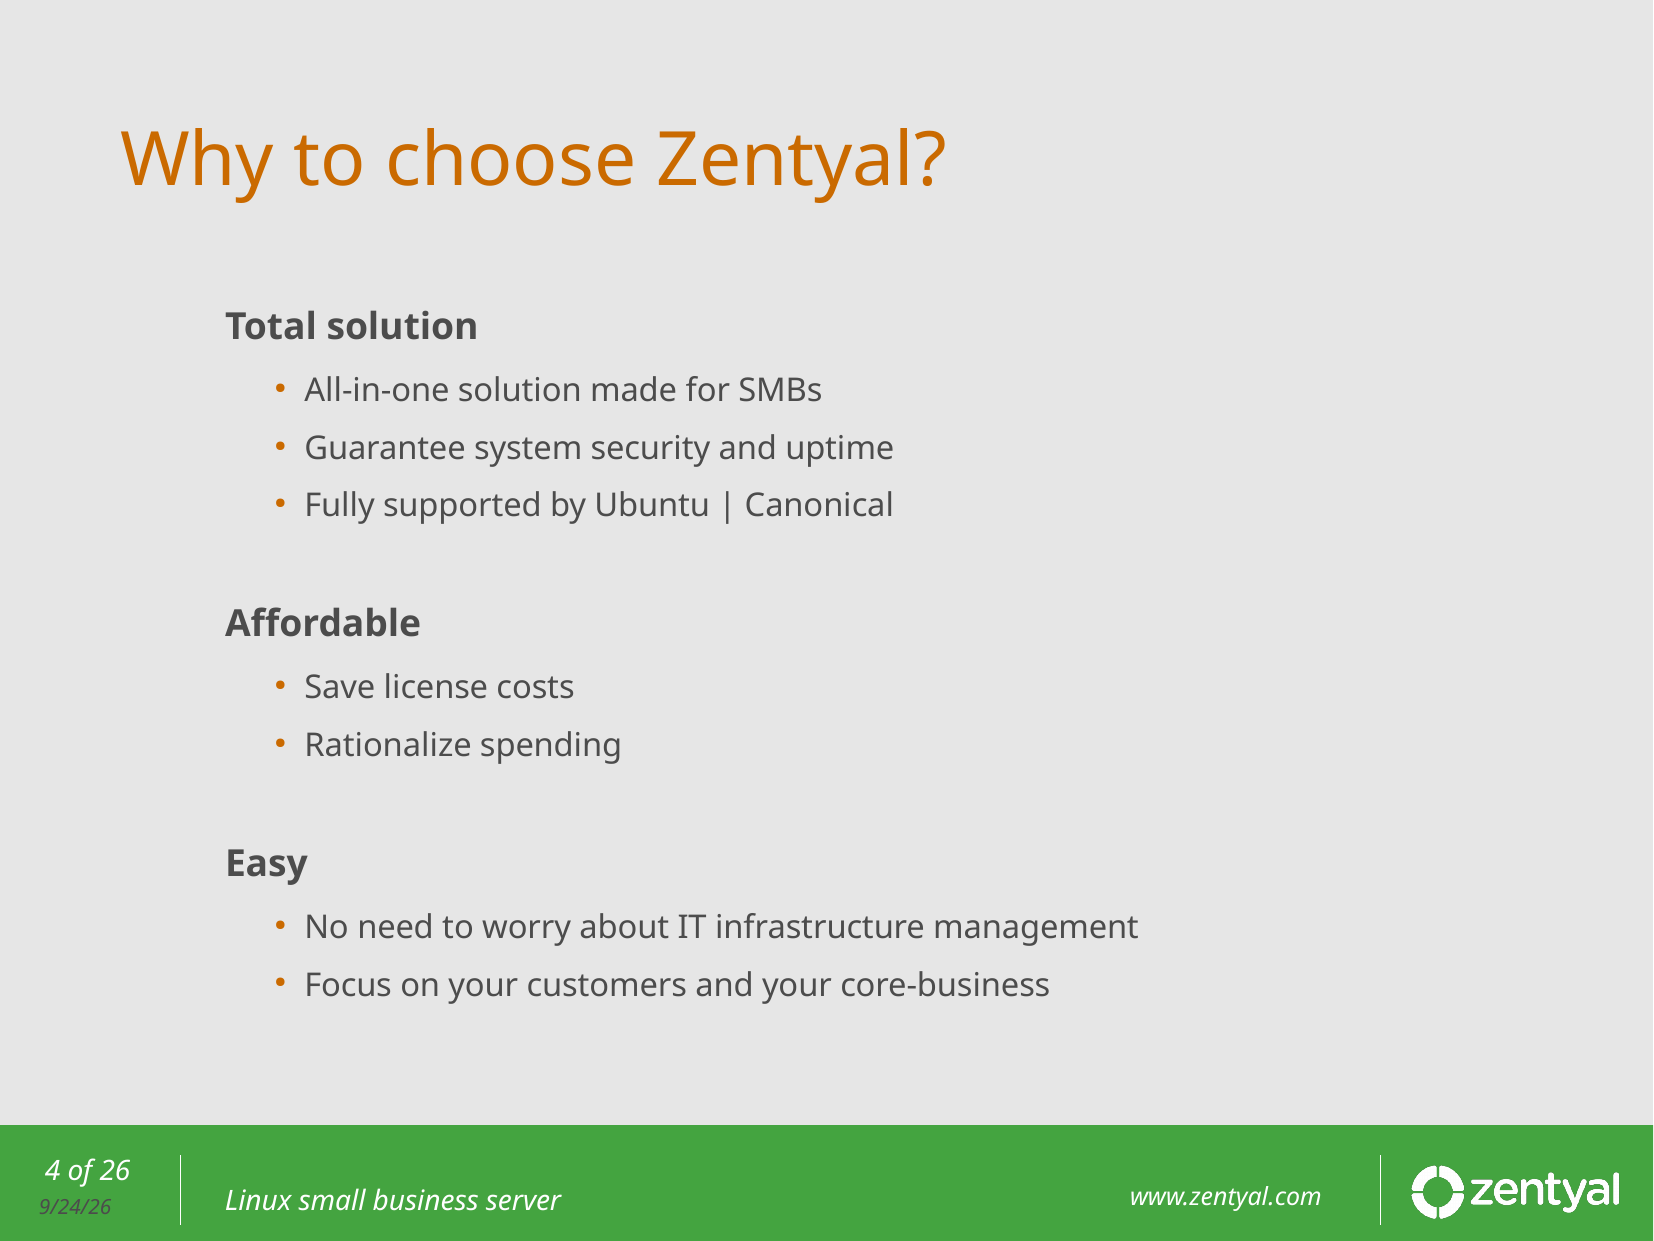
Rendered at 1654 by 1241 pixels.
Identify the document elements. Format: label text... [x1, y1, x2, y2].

title Why to choose Zentyal? [120, 105, 1531, 208]
list Total solution All-in-one solution made for SMBs Guarantee system security and uptime Fully supported by Ubuntu | Canonical Affordable Save license costs Rationalize spending Easy No need to worry about IT infrastructure management Focus on your customers and your core-business [225, 300, 1471, 1020]
picture [1394, 1151, 1636, 1232]
